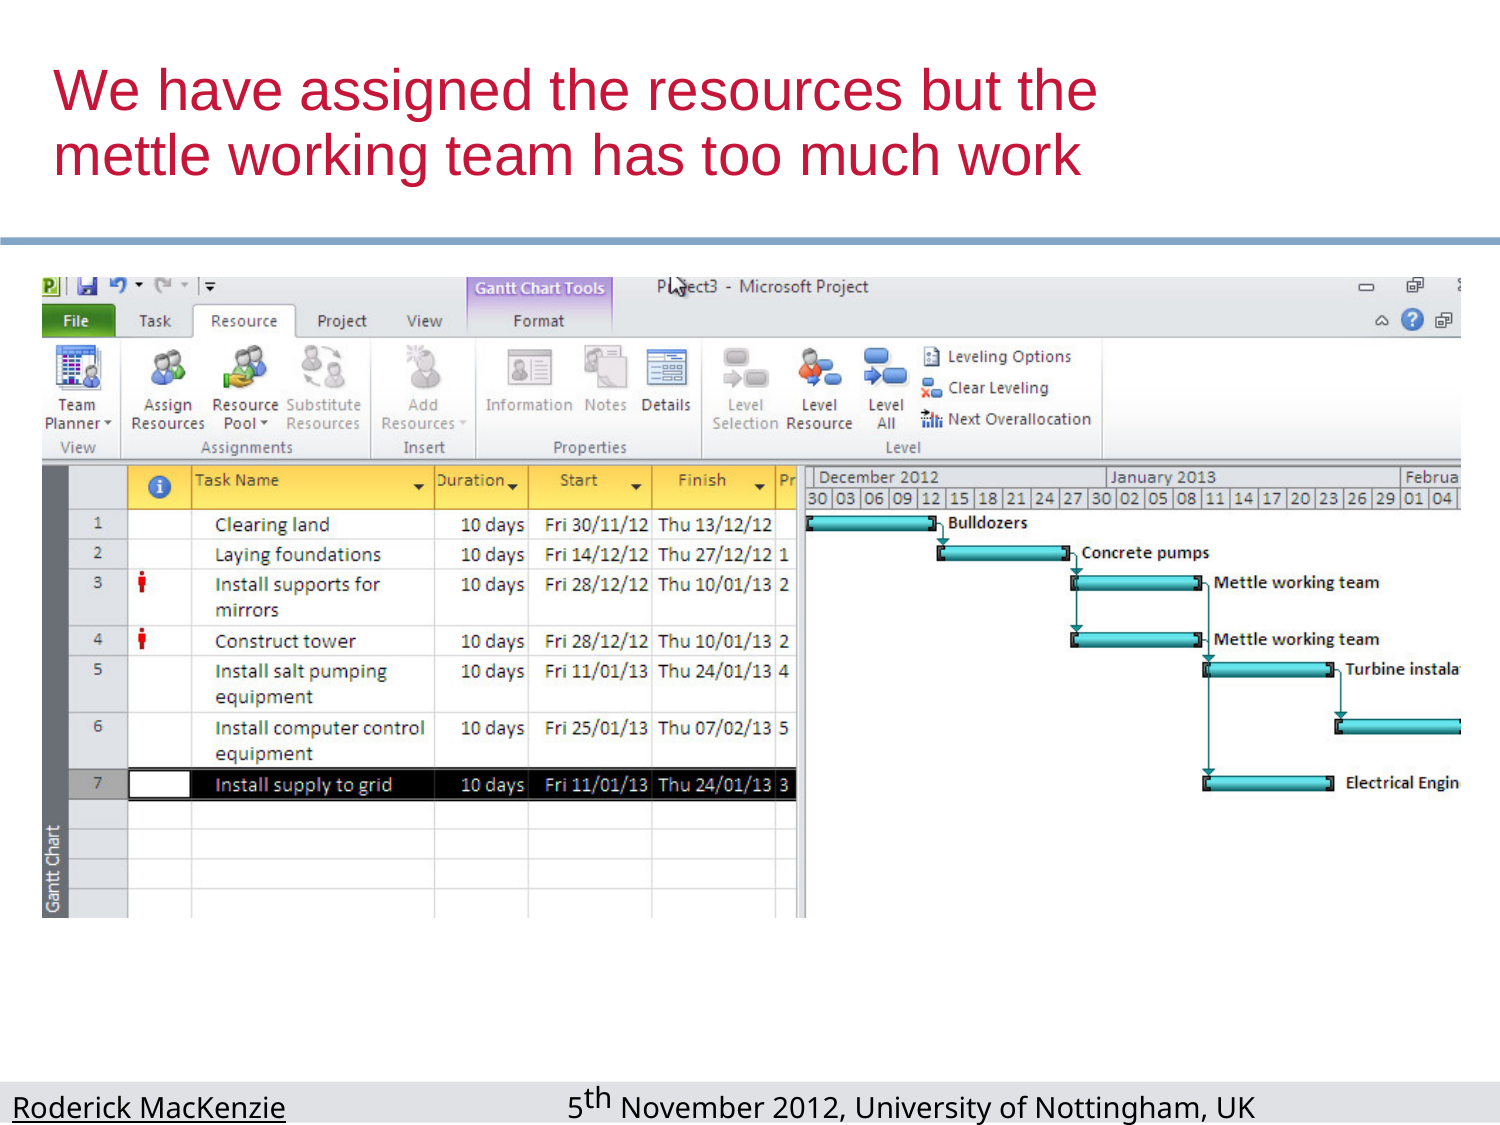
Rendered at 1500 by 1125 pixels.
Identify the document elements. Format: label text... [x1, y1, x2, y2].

title We have assigned the resources but the mettle working team has too much work [38, 13, 1150, 233]
picture [42, 277, 1461, 918]
